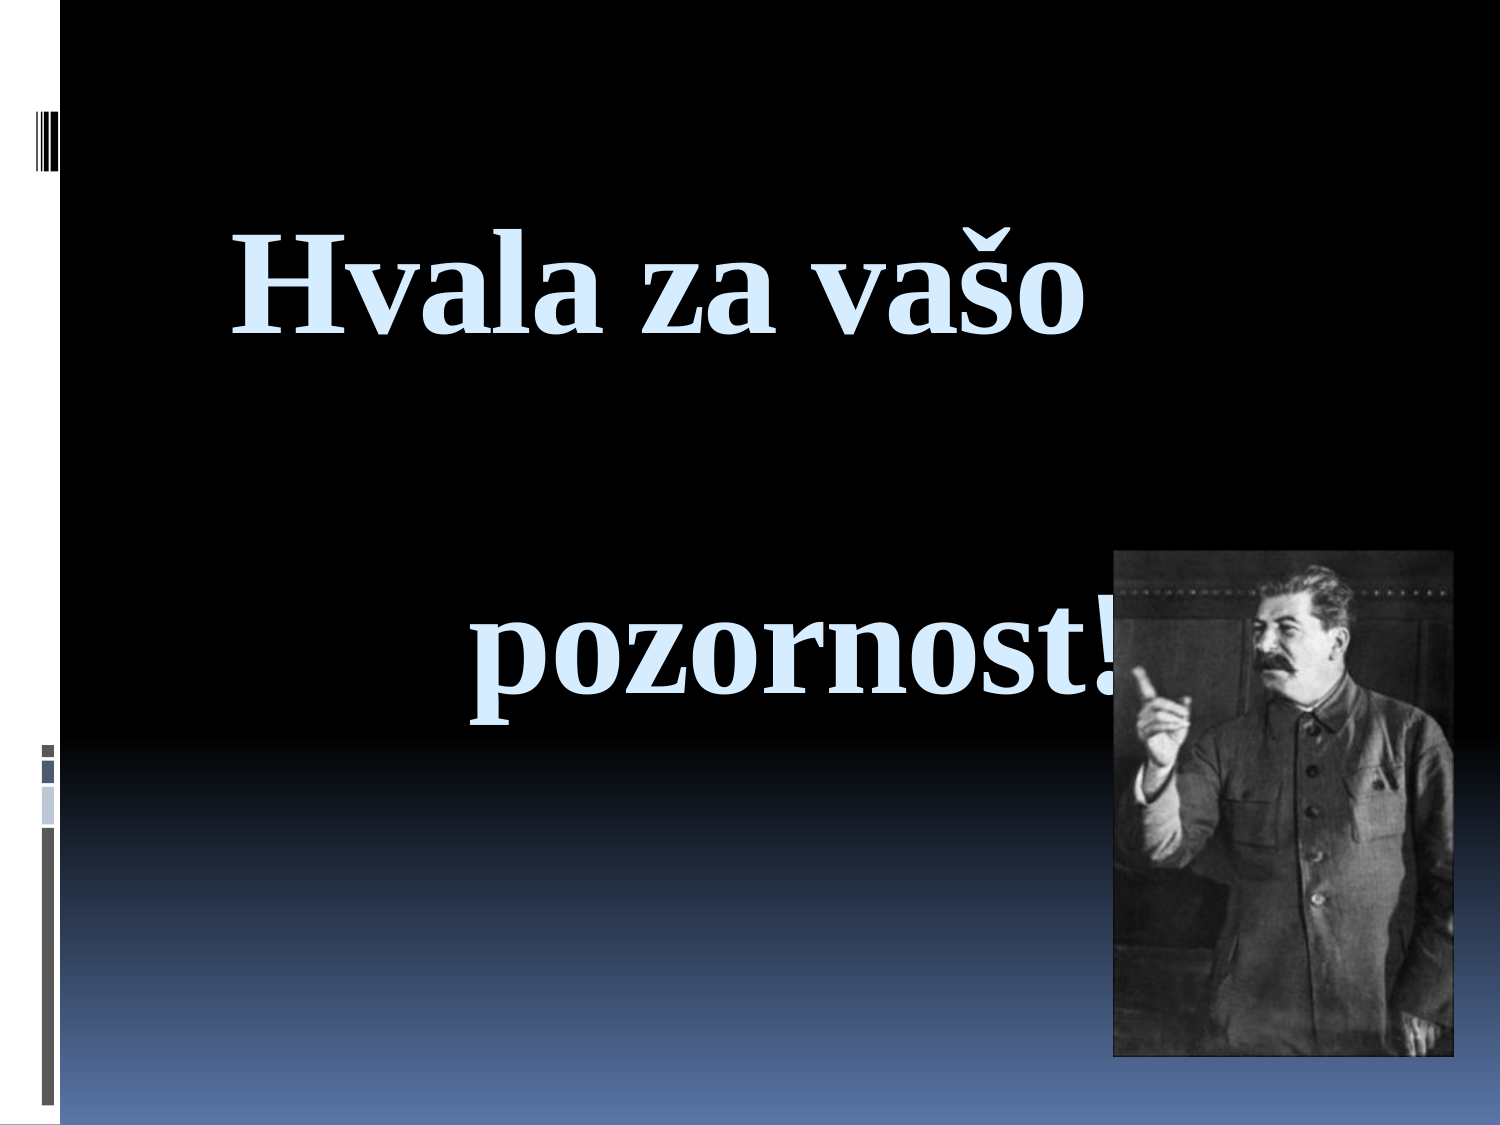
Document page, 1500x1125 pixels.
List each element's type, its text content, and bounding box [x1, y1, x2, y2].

picture [1113, 550, 1454, 1057]
title Hvala za vašo pozornost! [164, 175, 1439, 633]
